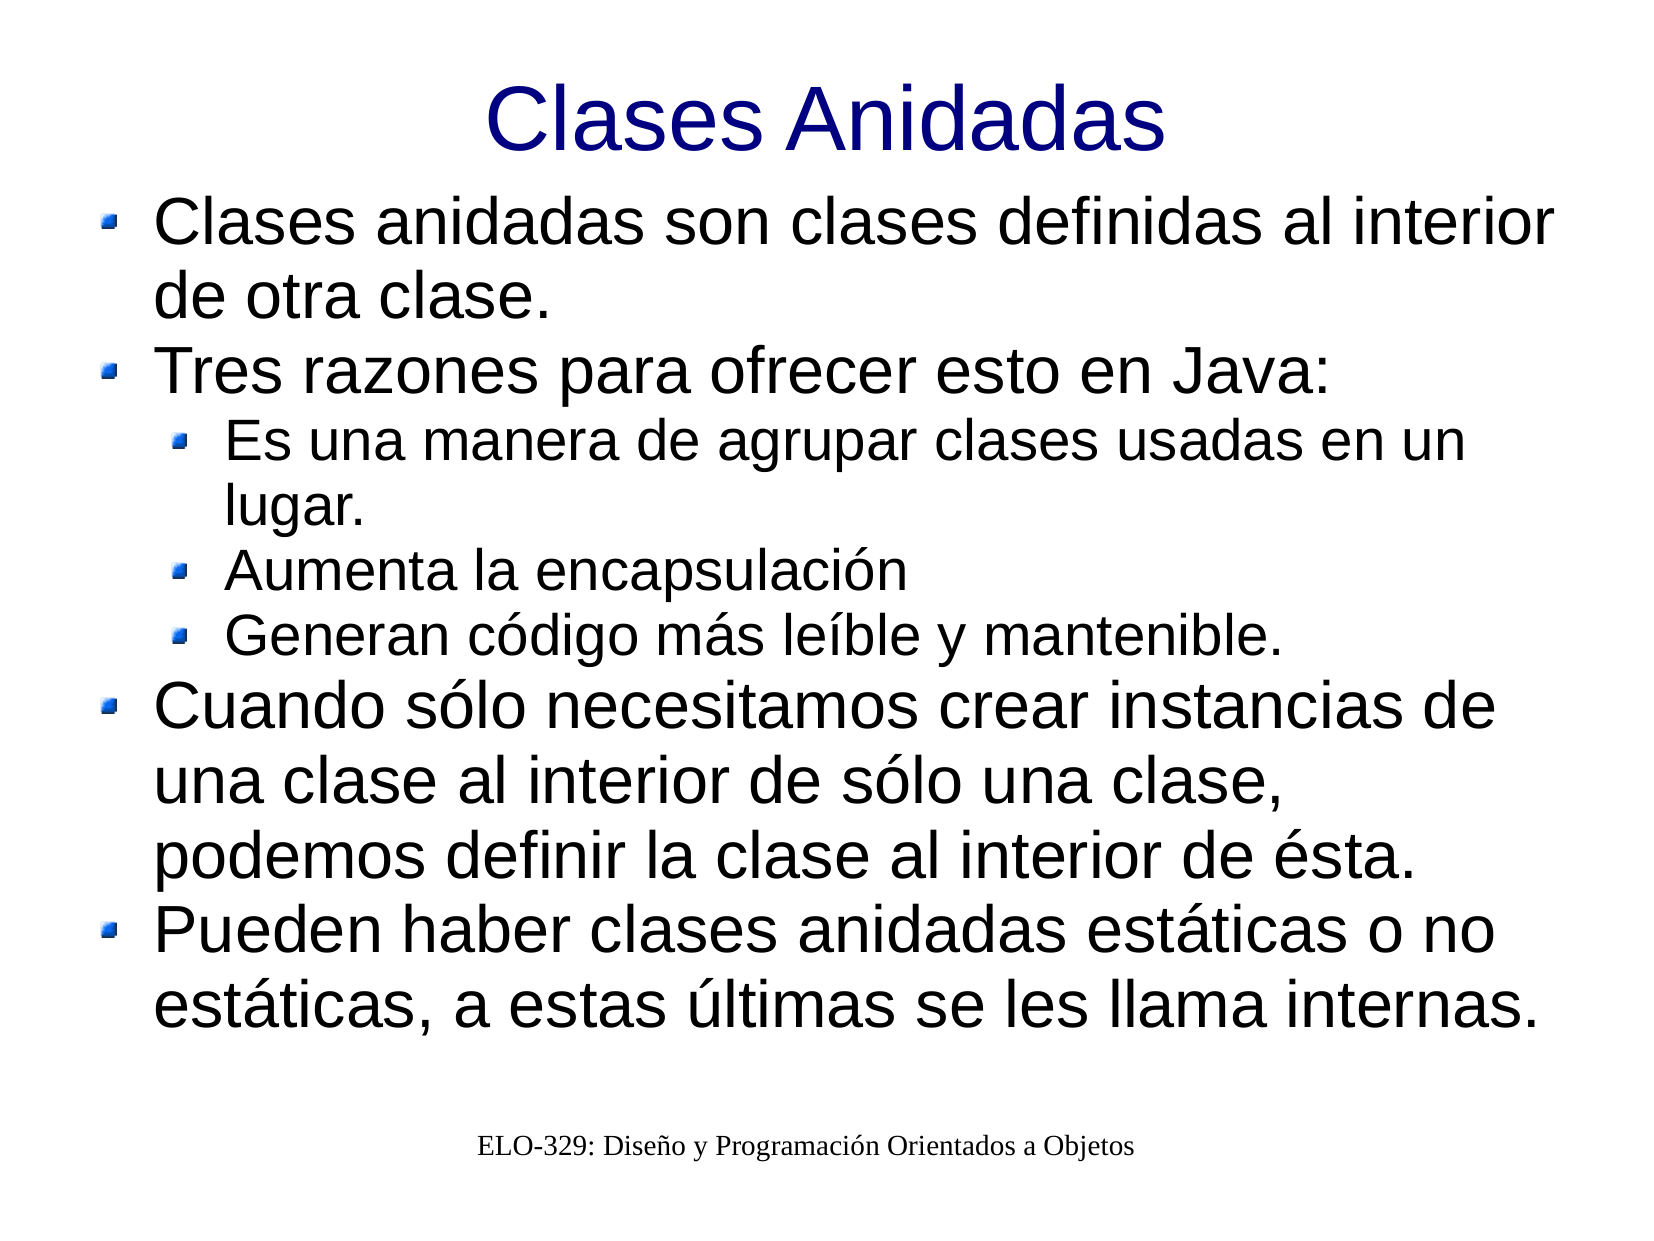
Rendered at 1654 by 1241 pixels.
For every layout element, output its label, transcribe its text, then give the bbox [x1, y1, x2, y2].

title Clases Anidadas [82, 49, 1571, 183]
list Clases anidadas son clases definidas al interior de otra clase. Tres razones para ofrecer esto en Java: Es una manera de agrupar clases usadas en un lugar. Aumenta la encapsulación Generan código más leíble y mantenible. Cuando sólo necesitamos crear instancias de una clase al interior de sólo una clase, podemos definir la clase al interior de ésta. Pueden haber clases anidadas estáticas o no estáticas, a estas últimas se les llama internas. [82, 183, 1571, 1084]
